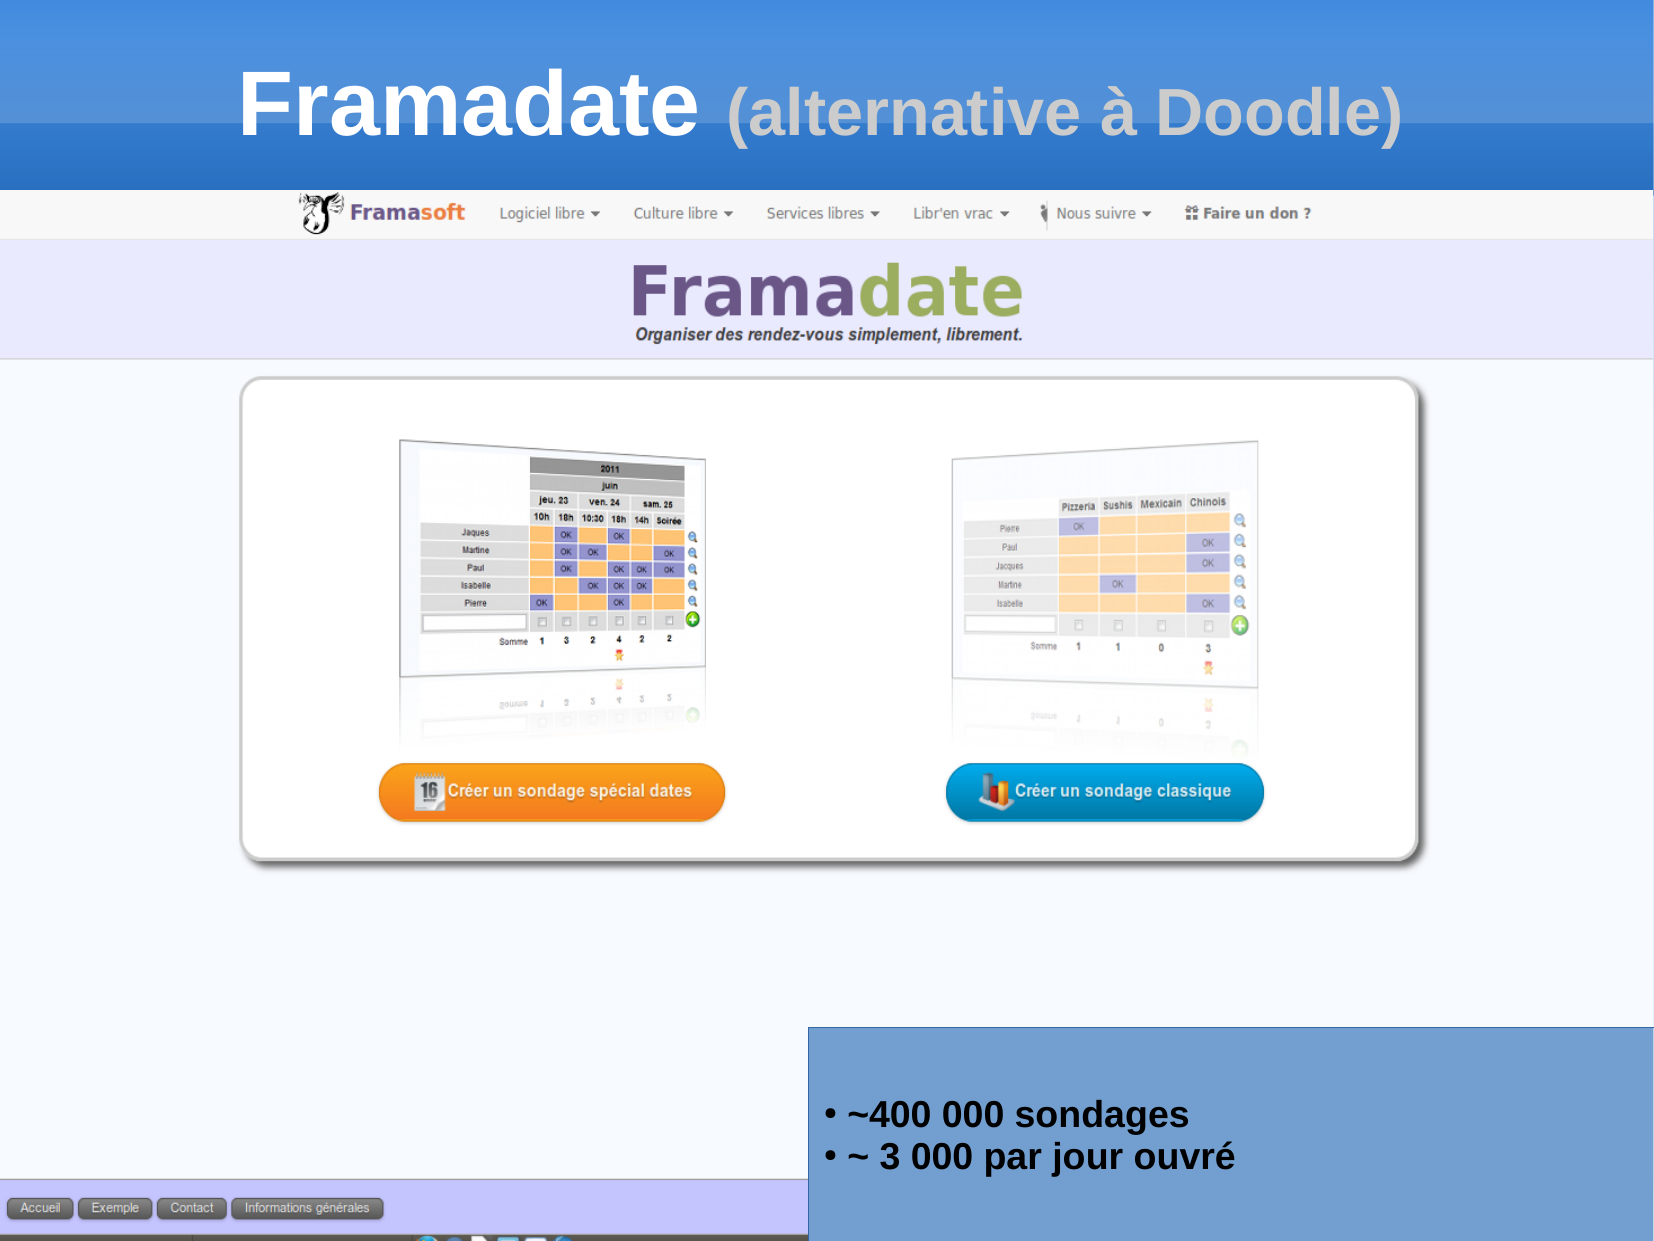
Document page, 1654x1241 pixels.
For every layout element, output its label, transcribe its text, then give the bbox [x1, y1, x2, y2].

picture [0, 0, 1654, 1241]
text_box ~400 000 sondages ~ 3 000 par jour ouvré [808, 1027, 1654, 1241]
title Framadate (alternative à Doodle) [76, 0, 1565, 190]
